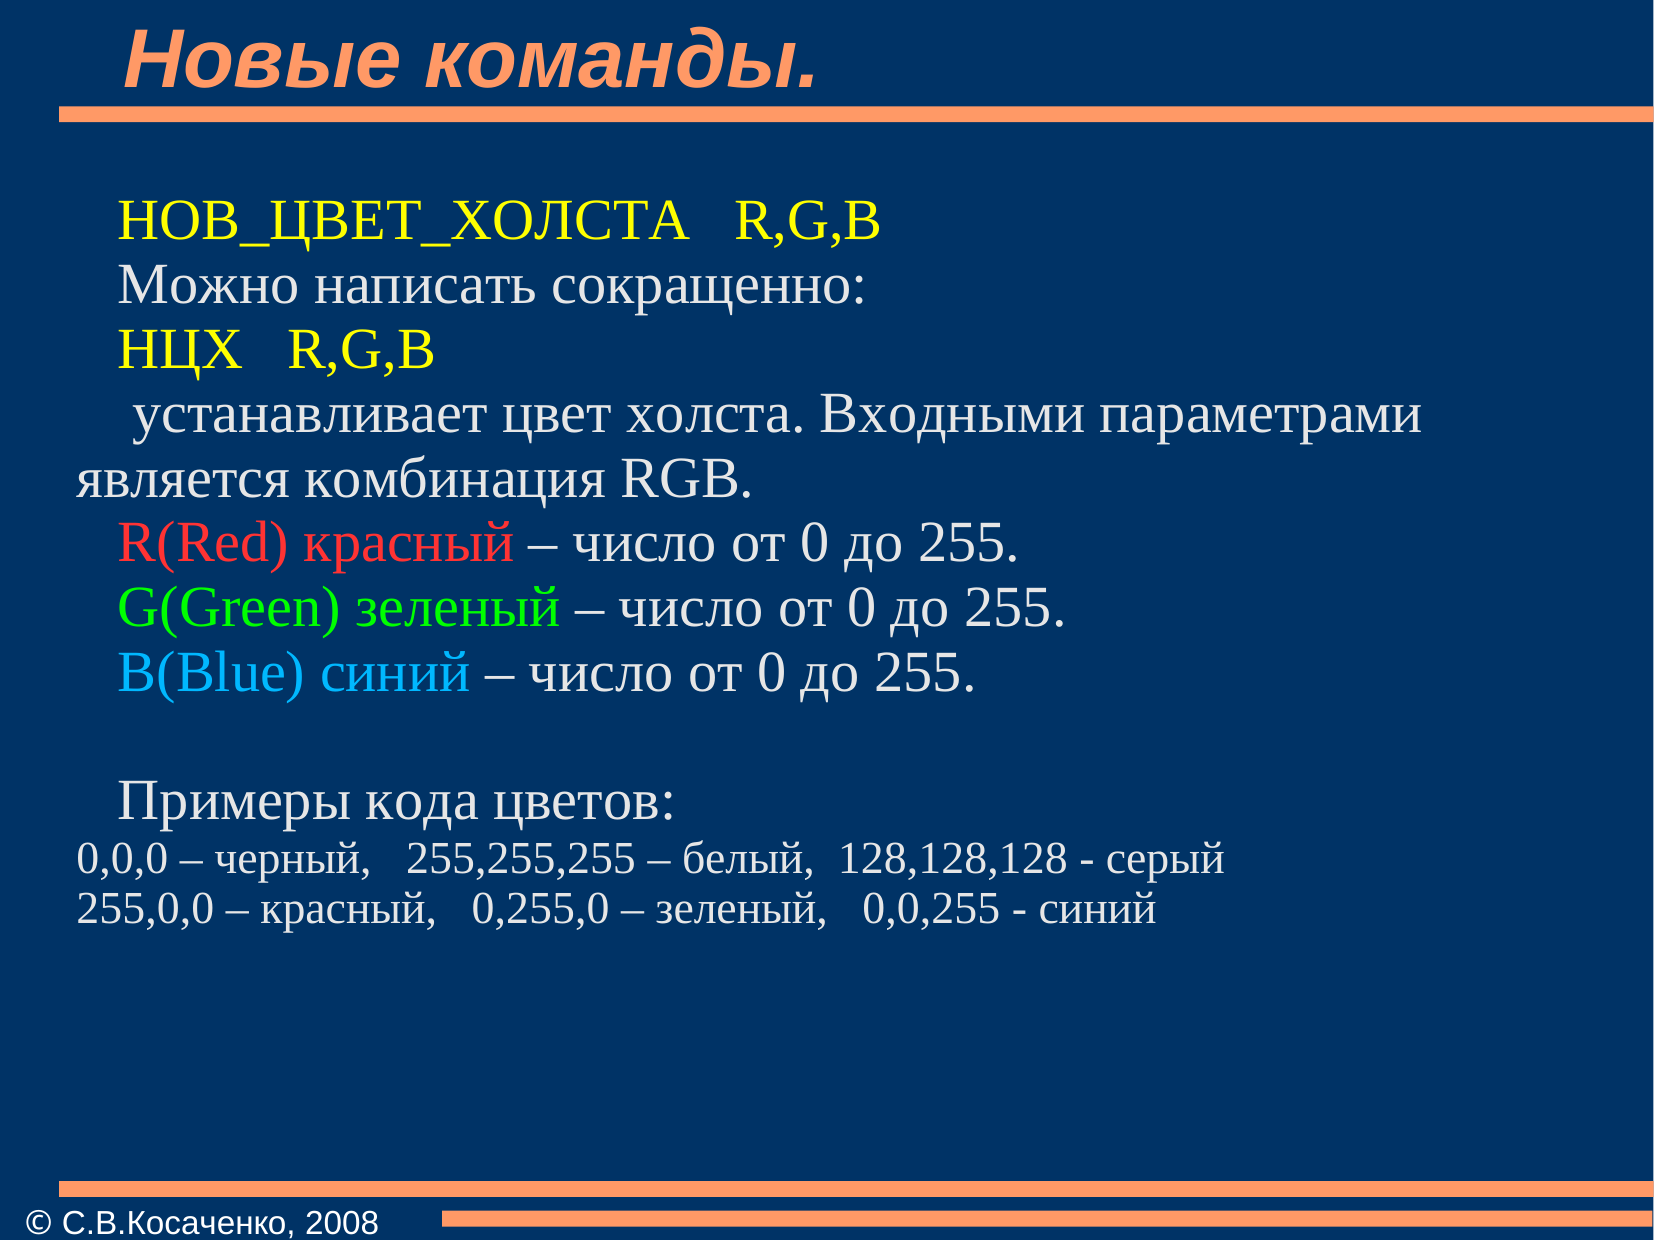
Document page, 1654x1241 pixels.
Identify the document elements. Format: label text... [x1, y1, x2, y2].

title Новые команды. [123, 0, 1536, 119]
list НОВ_ЦВЕТ_ХОЛСТА R,G,B Можно написать сокращенно: НЦХ R,G,B устанавливает цвет холста. Входными параметрами является комбинация RGB. R(Red) красный – число от 0 до 255. G(Green) зеленый – число от 0 до 255. B(Blue) синий – число от 0 до 255. Примеры кода цветов: 0,0,0 – черный, 255,255,255 – белый, 128,128,128 - серый 255,0,0 – красный, 0,255,0 – зеленый, 0,0,255 - синий [76, 187, 1603, 1076]
